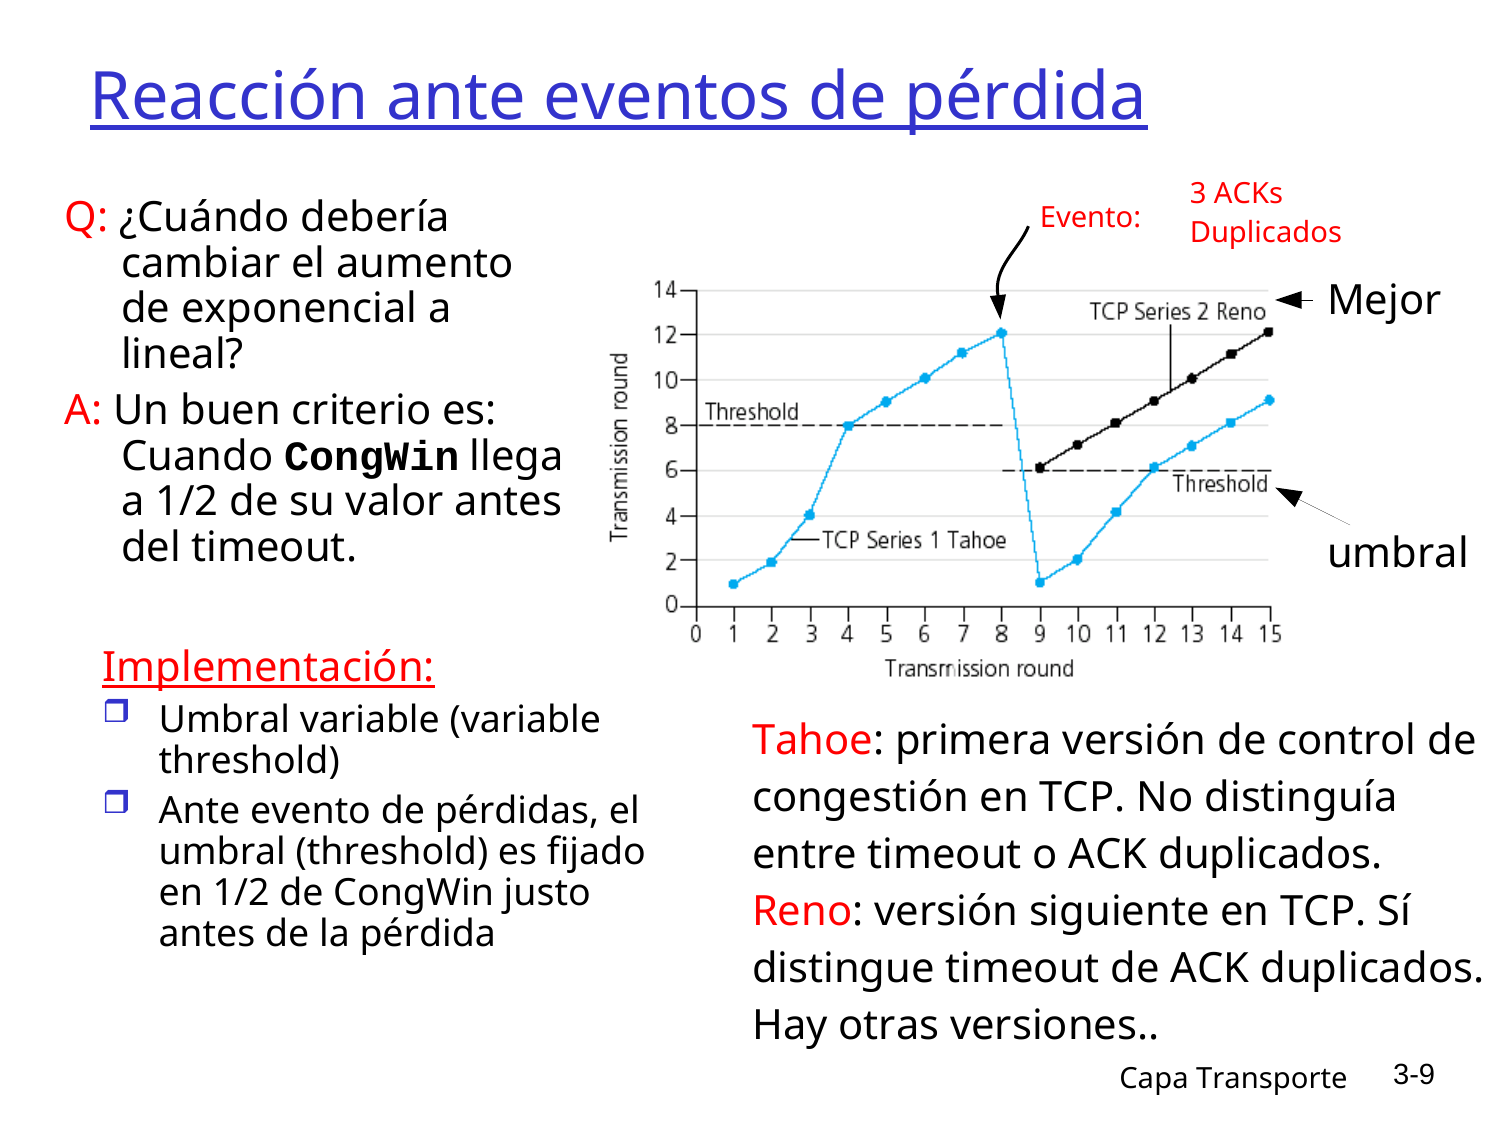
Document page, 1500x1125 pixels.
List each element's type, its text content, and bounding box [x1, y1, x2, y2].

text_box Tahoe: primera versión de control de congestión en TCP. No distinguía entre timeout o ACK duplicados. Reno: versión siguiente en TCP. Sí distingue timeout de ACK duplicados. Hay otras versiones.. [737, 701, 1500, 1060]
list Q: ¿Cuándo debería cambiar el aumento de exponencial a lineal? A: Un buen criterio es: Cuando CongWin llega a 1/2 de su valor antes del timeout. [49, 187, 588, 579]
list Implementación: Umbral variable (variable threshold) Ante evento de pérdidas, el umbral (threshold) es fijado en 1/2 de CongWin justo antes de la pérdida [87, 637, 713, 951]
text_box 3 ACKs Duplicados [1175, 170, 1463, 255]
text_box Evento: [1024, 194, 1199, 233]
title Reacción ante eventos de pérdida [75, 0, 1475, 188]
text_box Mejor [1312, 262, 1459, 327]
picture [496, 226, 1500, 694]
text_box umbral [1312, 515, 1491, 580]
